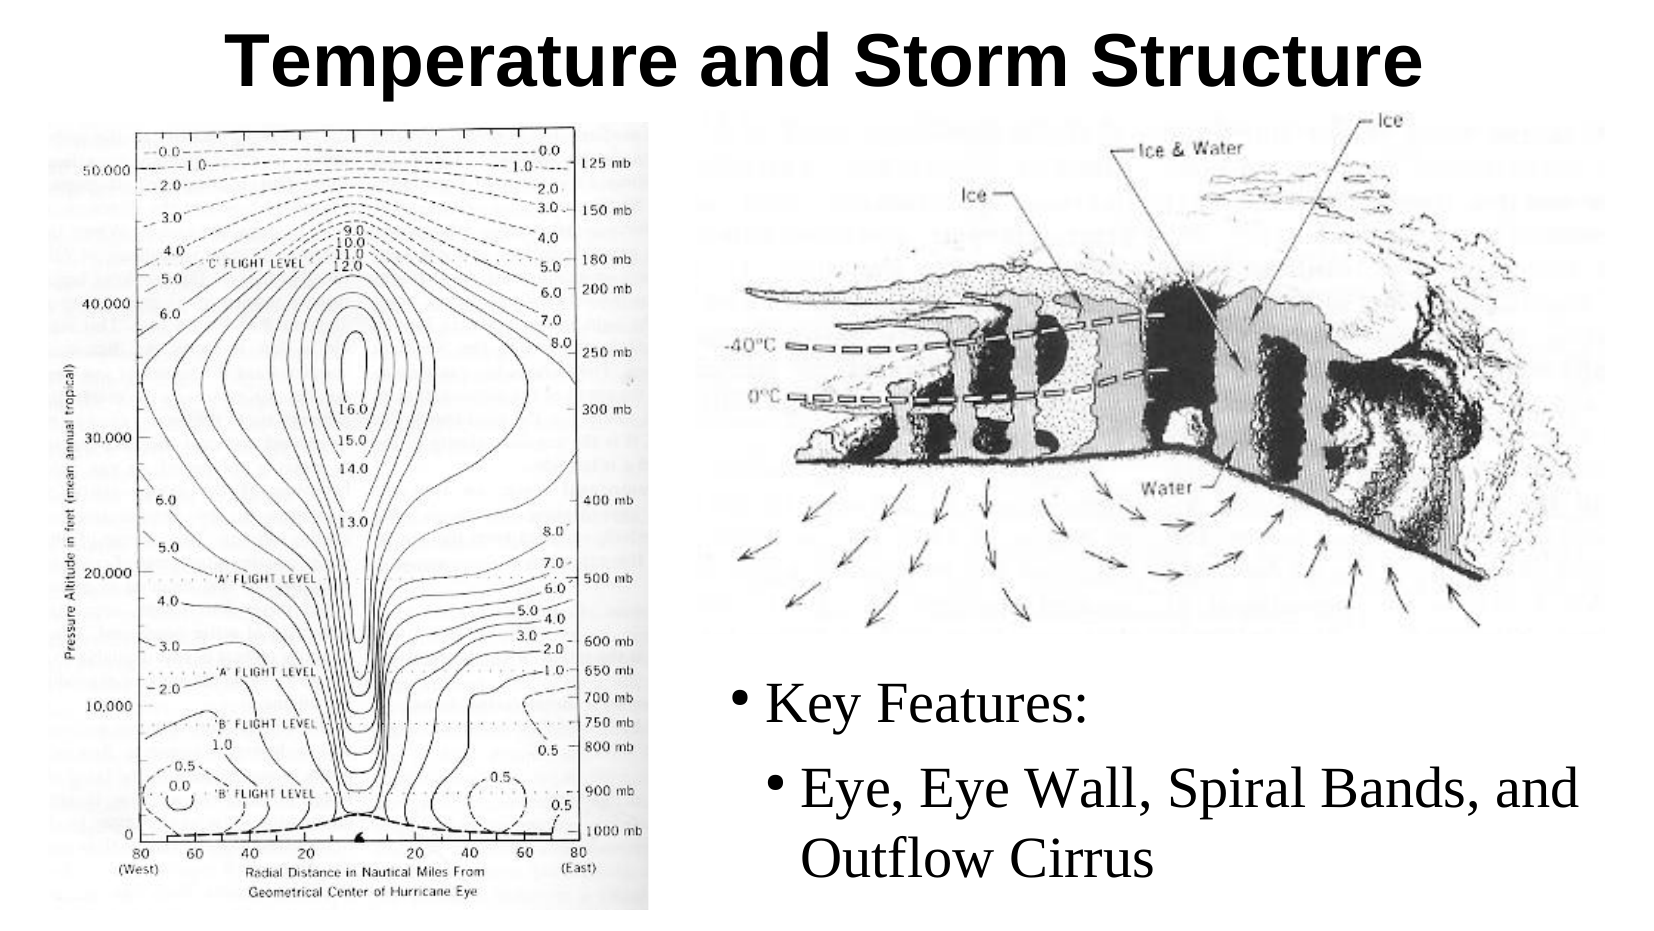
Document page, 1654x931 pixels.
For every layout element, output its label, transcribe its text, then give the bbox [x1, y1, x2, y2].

picture [695, 106, 1606, 634]
title Temperature and Storm Structure [0, 5, 1654, 107]
picture [48, 122, 649, 910]
text_box Key Features: Eye, Eye Wall, Spiral Bands, and Outflow Cirrus [704, 657, 1605, 897]
